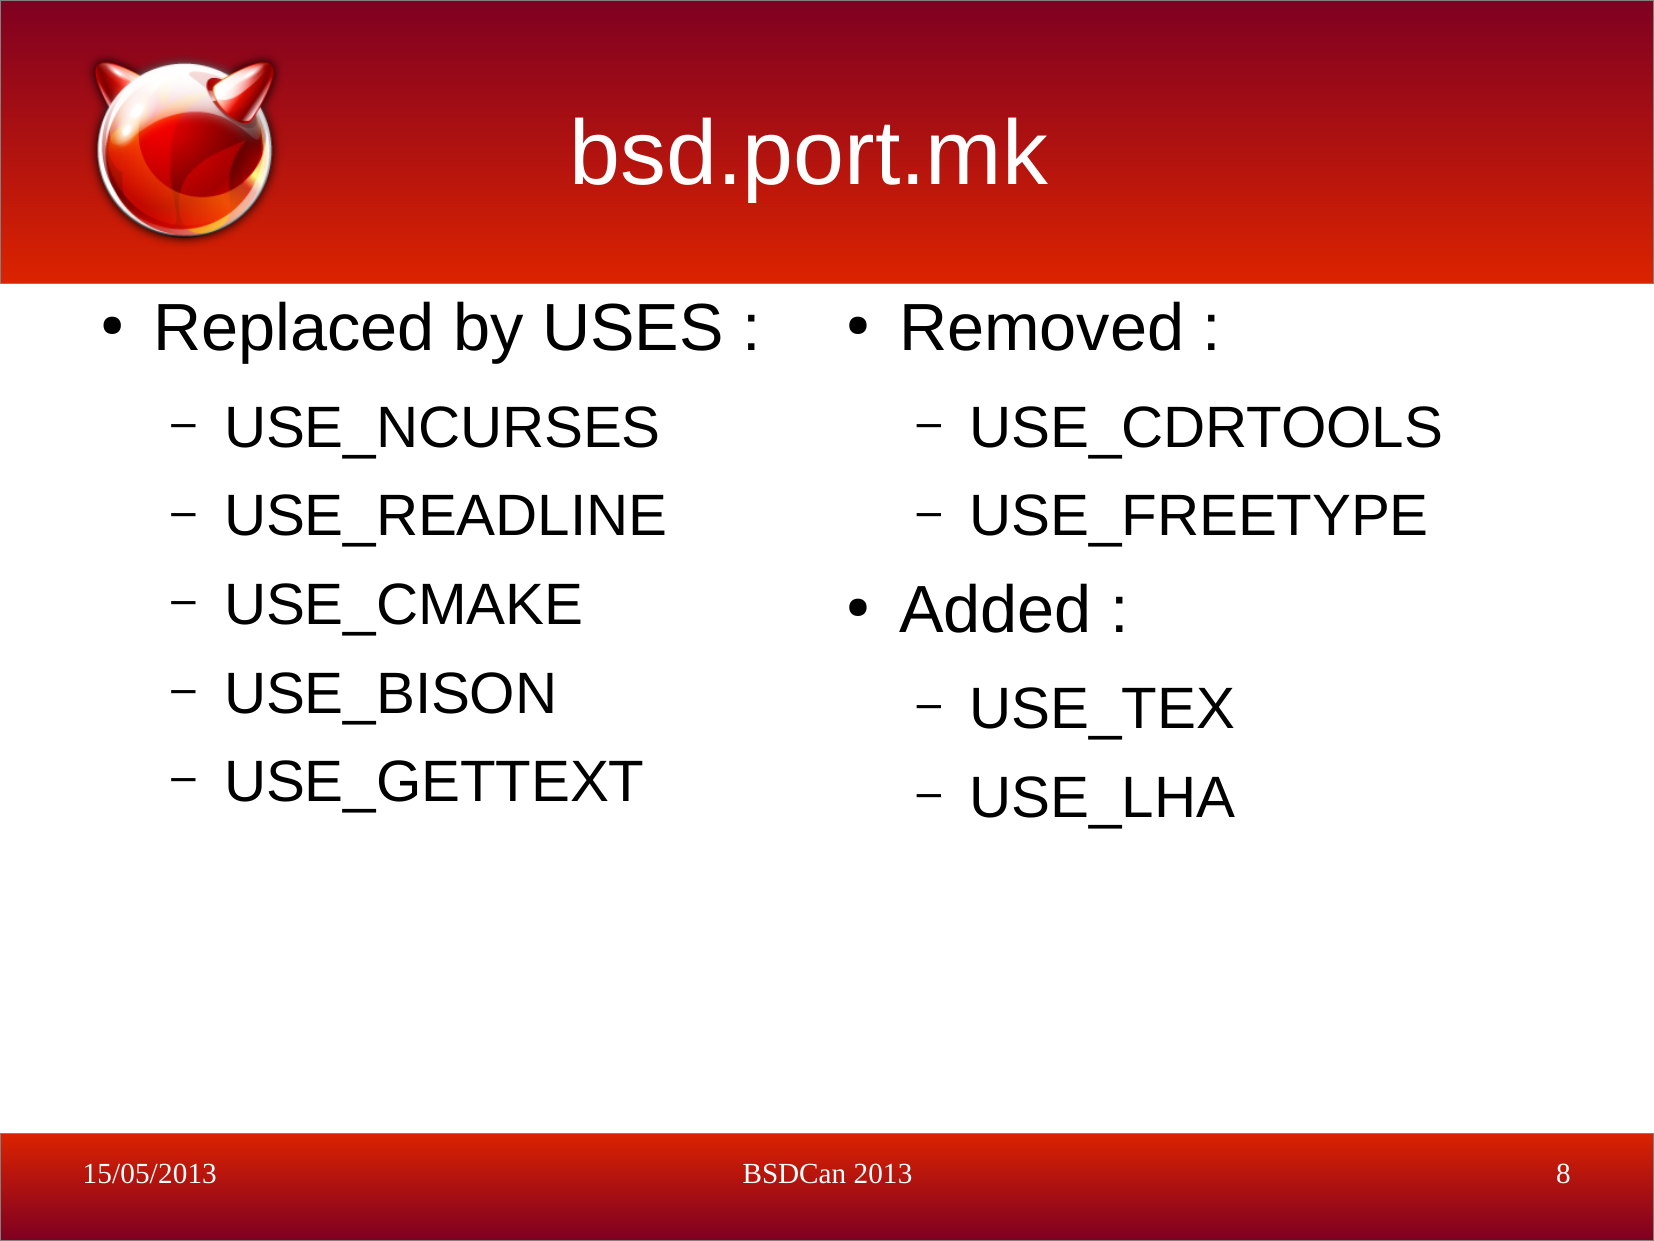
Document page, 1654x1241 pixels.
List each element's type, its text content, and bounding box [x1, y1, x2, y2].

list Replaced by USES : USE_NCURSES USE_READLINE USE_CMAKE USE_BISON USE_GETTEXT [82, 290, 793, 1010]
list Removed : USE_CDRTOOLS USE_FREETYPE Added : USE_TEX USE_LHA [828, 290, 1539, 1010]
title bsd.port.mk [82, 49, 1536, 257]
